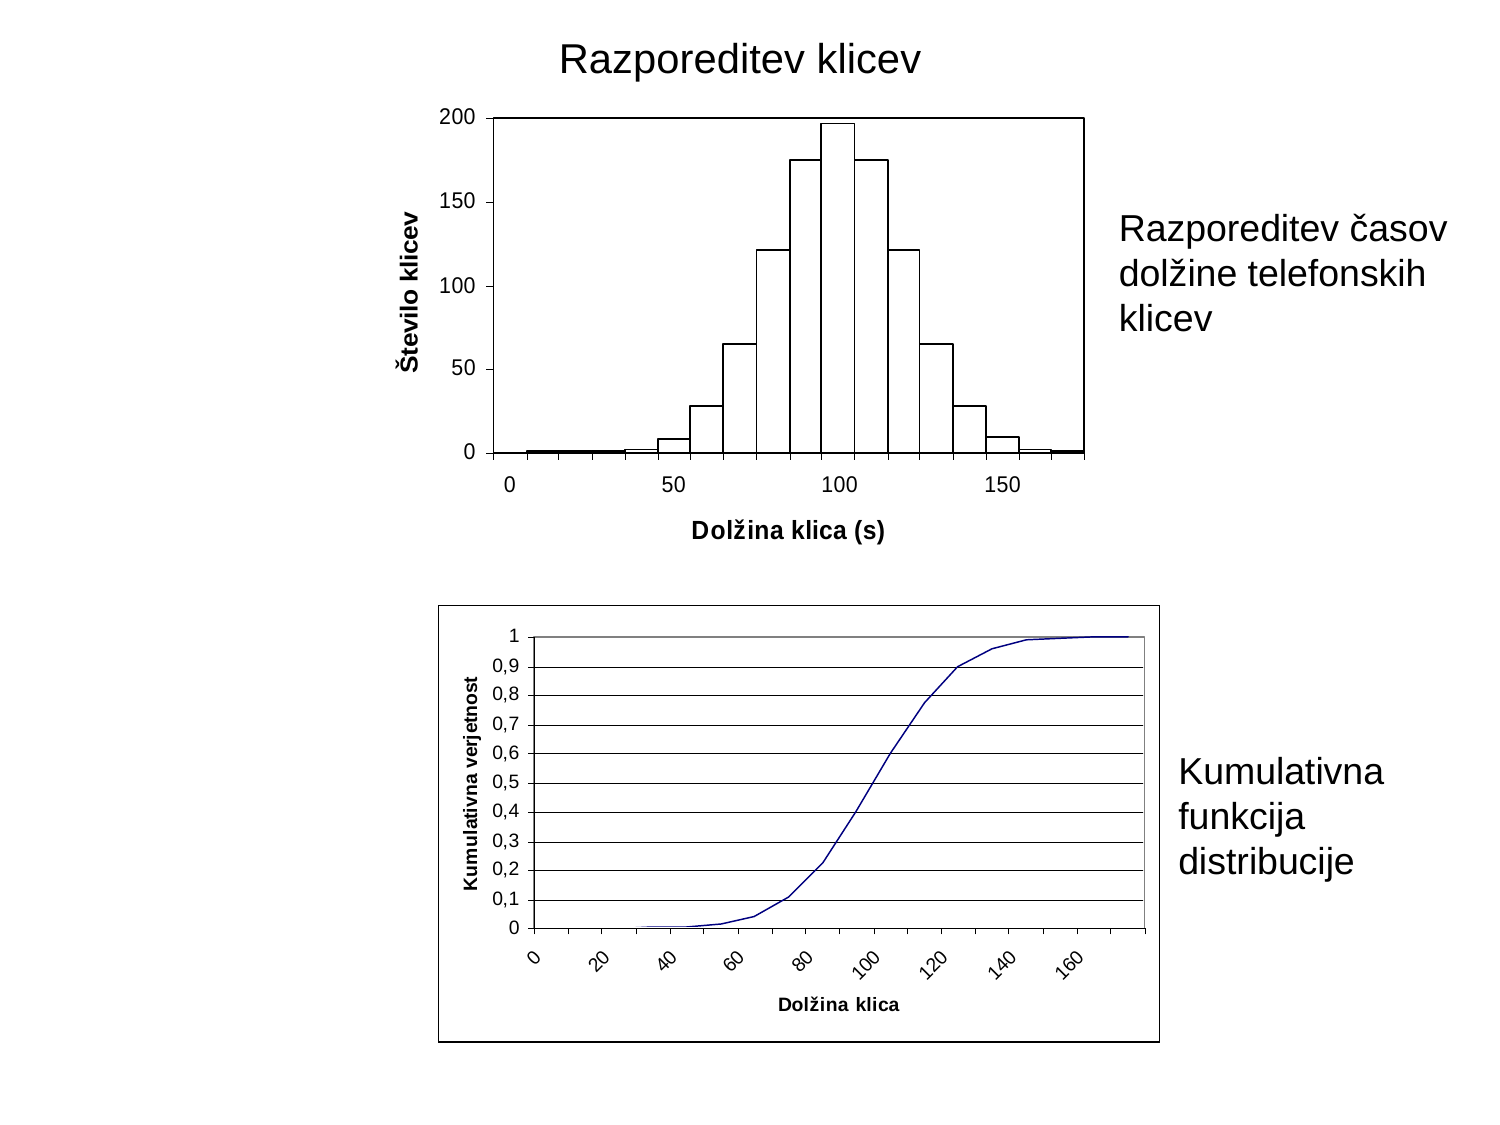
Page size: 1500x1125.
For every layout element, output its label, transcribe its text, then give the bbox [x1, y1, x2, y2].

text_box [360, 90, 1093, 585]
title Razporeditev klicev [76, 0, 1427, 98]
text_box [430, 597, 1169, 1050]
text_box Razporeditev časov dolžine telefonskih klicev [1104, 196, 1500, 347]
text_box Kumulativna funkcija distribucije [1163, 739, 1471, 891]
